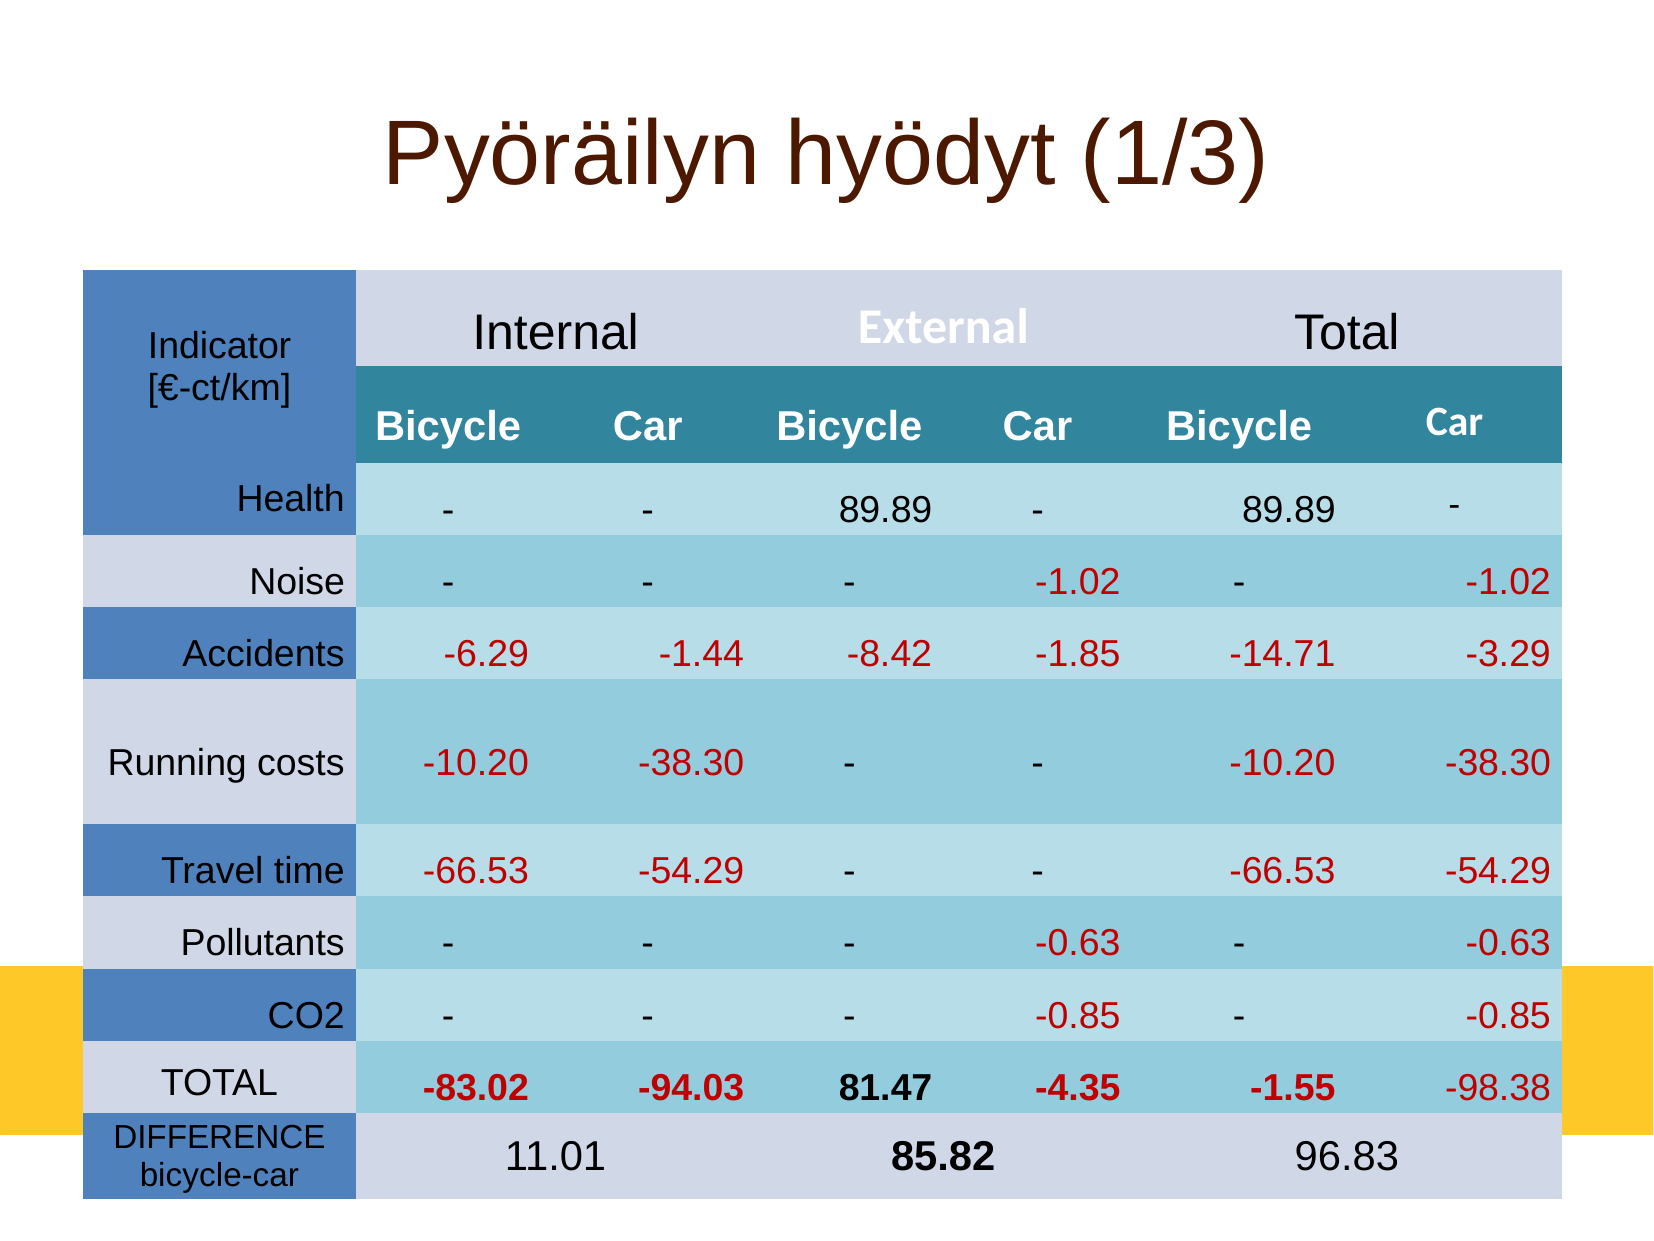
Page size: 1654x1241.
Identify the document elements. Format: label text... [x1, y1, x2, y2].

table_cell CO2 [83, 969, 356, 1041]
table_cell - [540, 969, 755, 1041]
table_cell TOTAL [83, 1041, 356, 1113]
table_cell - [356, 535, 540, 607]
table_cell -38.30 [540, 679, 755, 824]
table_cell Noise [83, 535, 356, 607]
table_cell DIFFERENCE bicycle-car [83, 1113, 356, 1199]
table_header External [755, 270, 1132, 366]
table_cell - [943, 463, 1132, 535]
table_cell Pollutants [83, 896, 356, 969]
picture [0, 966, 83, 1135]
table_cell Bicycle [356, 366, 540, 463]
table_cell 96.83 [1132, 1113, 1562, 1199]
table_cell 89.89 [1132, 463, 1347, 535]
table_cell - [755, 896, 943, 969]
table_cell -1.85 [943, 607, 1132, 679]
table_cell -6.29 [356, 607, 540, 679]
table_cell 81.47 [755, 1041, 943, 1113]
table_cell Accidents [83, 607, 356, 679]
table_cell Travel time [83, 824, 356, 896]
table_cell Bicycle [755, 366, 943, 463]
table_cell - [943, 824, 1132, 896]
table_cell -0.85 [943, 969, 1132, 1041]
table_cell -4.35 [943, 1041, 1132, 1113]
table_cell Running costs [83, 679, 356, 824]
table_cell -1.02 [943, 535, 1132, 607]
title Pyöräilyn hyödyt (1/3) [82, 49, 1571, 257]
table_cell -10.20 [356, 679, 540, 824]
table_cell -14.71 [1132, 607, 1347, 679]
table_cell - [943, 679, 1132, 824]
table_cell -66.53 [356, 824, 540, 896]
table_cell - [1132, 969, 1347, 1041]
table_cell -66.53 [1132, 824, 1347, 896]
table_cell Car [943, 366, 1132, 463]
table_cell - [755, 824, 943, 896]
table_cell 85.82 [755, 1113, 1132, 1199]
table_cell -0.85 [1347, 969, 1562, 1041]
table_cell -1.02 [1347, 535, 1562, 607]
table_header Internal [356, 270, 755, 366]
table_cell Bicycle [1132, 366, 1347, 463]
table_cell - [540, 463, 755, 535]
table_cell - [755, 969, 943, 1041]
table_cell -98.38 [1347, 1041, 1562, 1113]
table_header Total [1132, 270, 1562, 366]
table_cell -94.03 [540, 1041, 755, 1113]
table_cell -38.30 [1347, 679, 1562, 824]
table_cell 11.01 [356, 1113, 755, 1199]
table_cell - [1132, 896, 1347, 969]
table_cell - [1347, 463, 1562, 535]
table_cell - [356, 896, 540, 969]
table_header Indicator [€-ct/km] [83, 270, 356, 463]
table_cell -8.42 [755, 607, 943, 679]
table_cell 89.89 [755, 463, 943, 535]
table_cell -3.29 [1347, 607, 1562, 679]
table_cell Car [540, 366, 755, 463]
table_cell Car [1347, 366, 1562, 463]
table_cell -1.44 [540, 607, 755, 679]
table_cell -0.63 [943, 896, 1132, 969]
table_cell - [755, 679, 943, 824]
table_cell - [755, 535, 943, 607]
table_cell -54.29 [540, 824, 755, 896]
table_cell -1.55 [1132, 1041, 1347, 1113]
table_cell -83.02 [356, 1041, 540, 1113]
table_cell Health [83, 463, 356, 535]
table_cell - [356, 463, 540, 535]
table_cell -10.20 [1132, 679, 1347, 824]
table_cell - [540, 896, 755, 969]
table_cell - [356, 969, 540, 1041]
table_cell -54.29 [1347, 824, 1562, 896]
table_cell -0.63 [1347, 896, 1562, 969]
table_cell - [540, 535, 755, 607]
picture [1562, 966, 1654, 1135]
table_cell - [1132, 535, 1347, 607]
